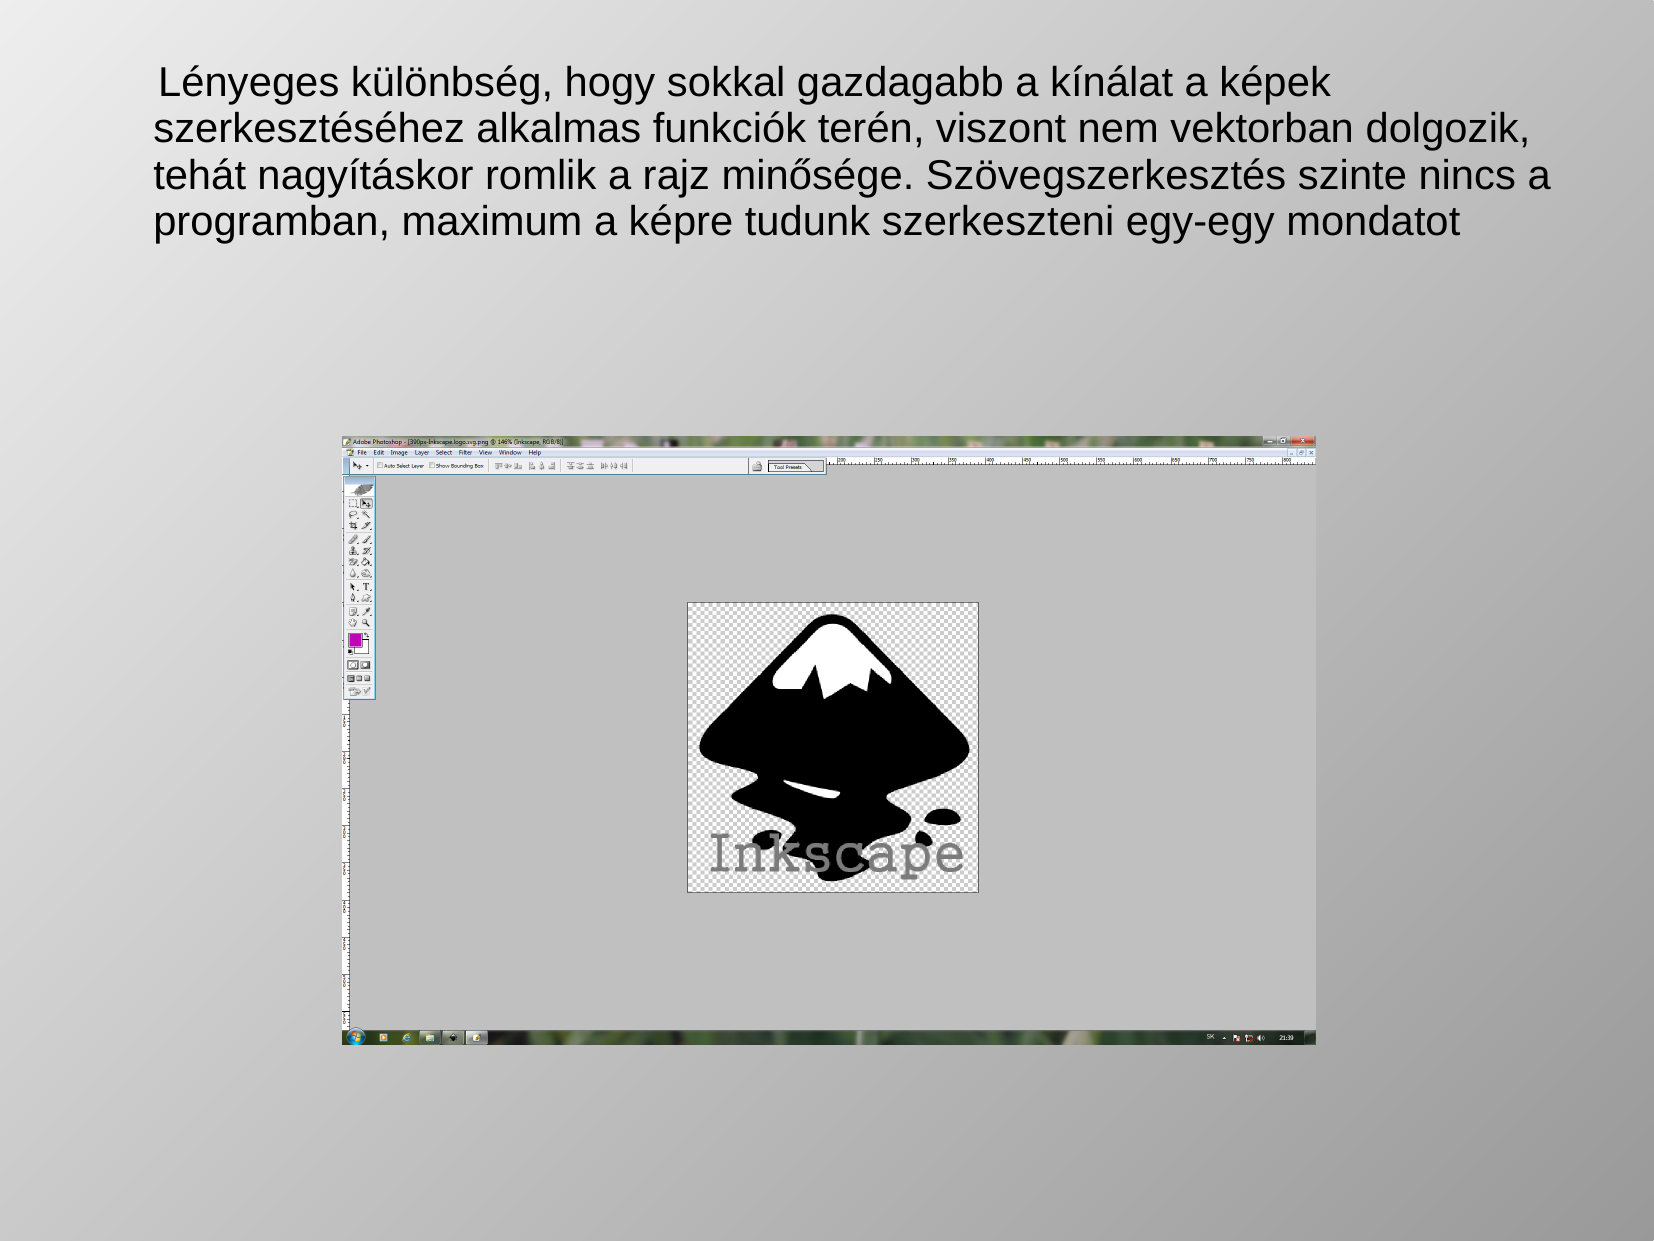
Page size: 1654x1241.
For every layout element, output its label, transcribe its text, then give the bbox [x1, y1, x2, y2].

list Lényeges különbség, hogy sokkal gazdagabb a kínálat a képek szerkesztéséhez alkalmas funkciók terén, viszont nem vektorban dolgozik, tehát nagyításkor romlik a rajz minősége. Szövegszerkesztés szinte nincs a programban, maximum a képre tudunk szerkeszteni egy-egy mondatot [82, 55, 1571, 248]
picture [342, 436, 1316, 1046]
